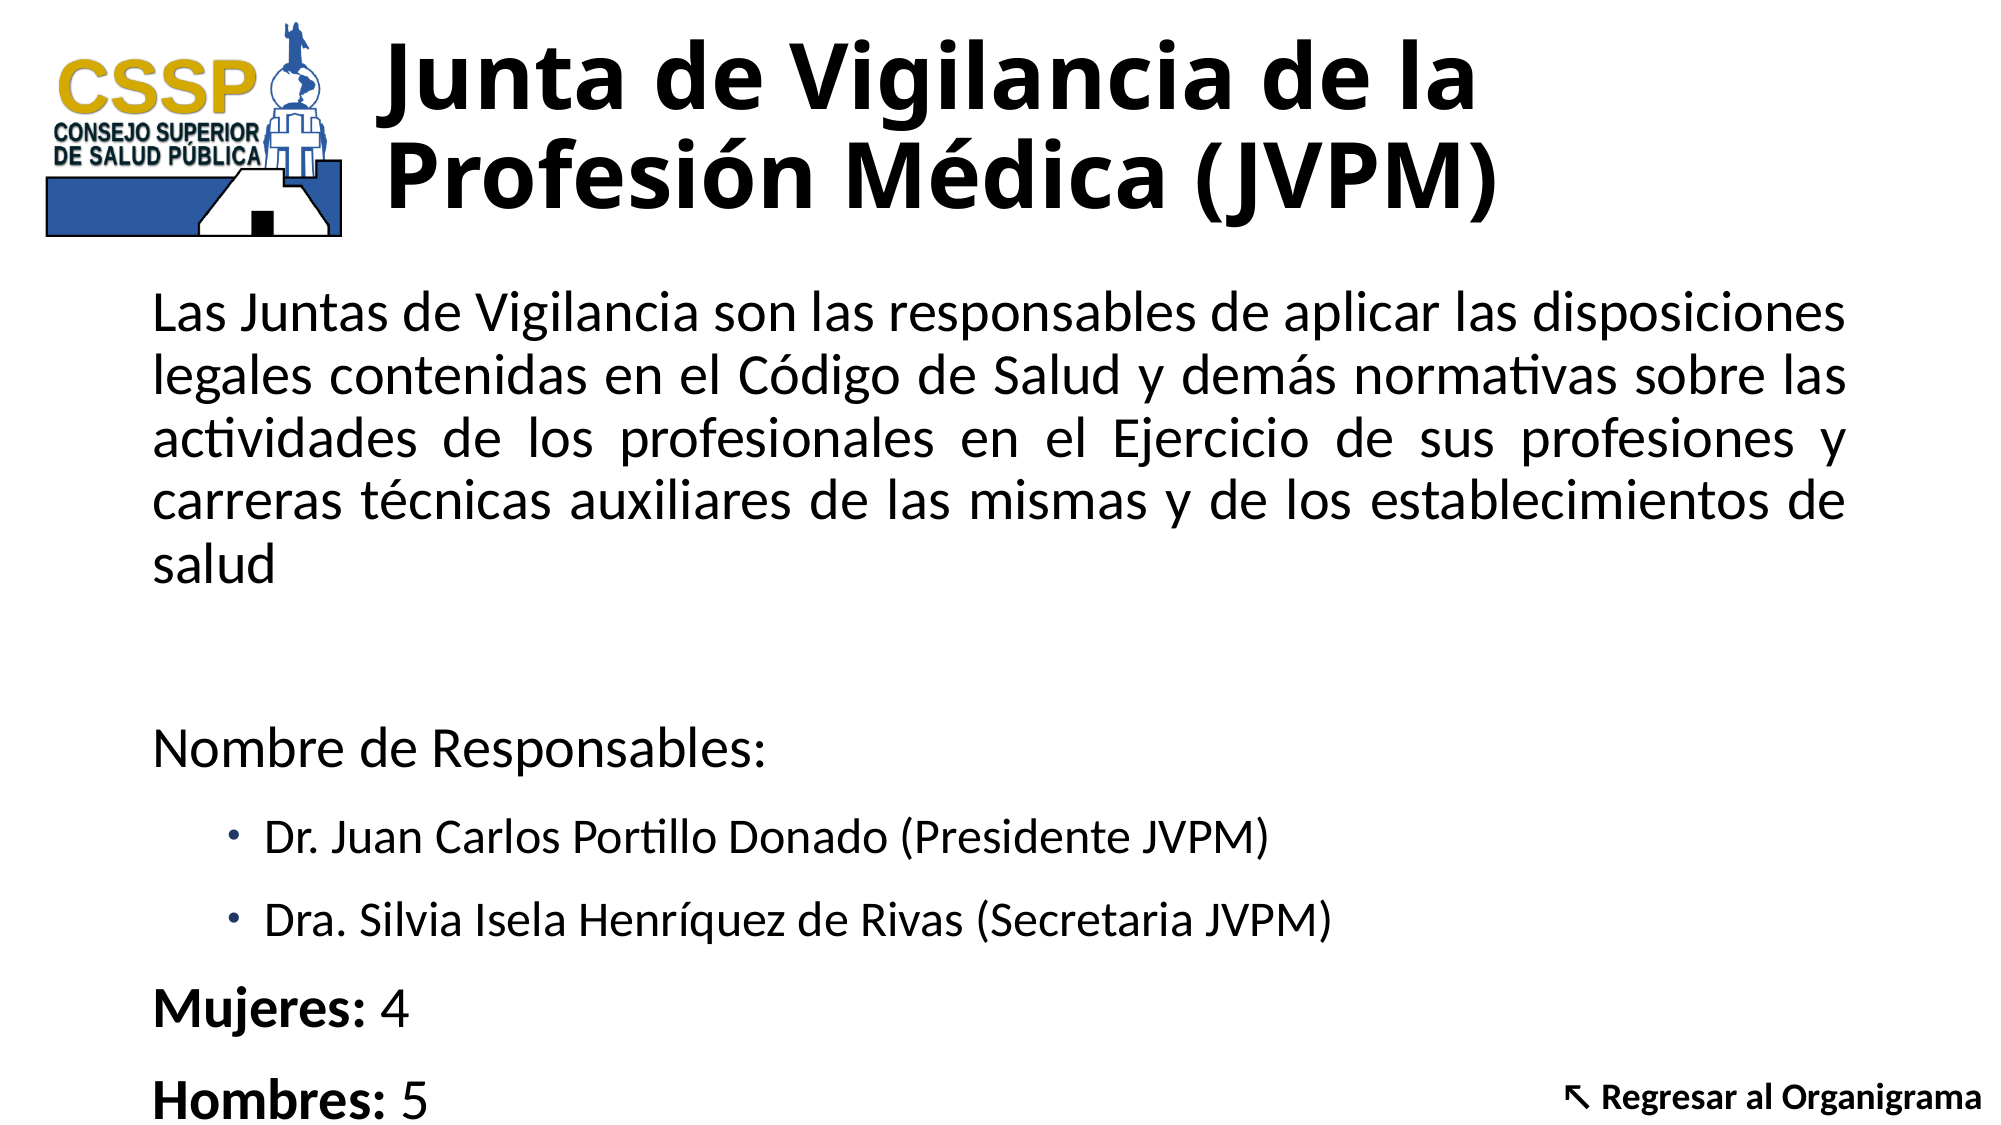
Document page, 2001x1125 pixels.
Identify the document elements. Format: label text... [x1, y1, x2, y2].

list Las Juntas de Vigilancia son las responsables de aplicar las disposiciones legales contenidas en el Código de Salud y demás normativas sobre las actividades de los profesionales en el Ejercicio de sus profesiones y carreras técnicas auxiliares de las mismas y de los establecimientos de salud Nombre de Responsables: Dr. Juan Carlos Portillo Donado (Presidente JVPM) Dra. Silvia Isela Henríquez de Rivas (Secretaria JVPM) Mujeres: 4 Hombres: 5 Total de empleados: 9 [137, 273, 1863, 1066]
text_box ↖ Regresar al Organigrama [1546, 1064, 1999, 1125]
picture [44, 22, 342, 237]
title Junta de Vigilancia de la Profesión Médica (JVPM) [368, 22, 1863, 241]
